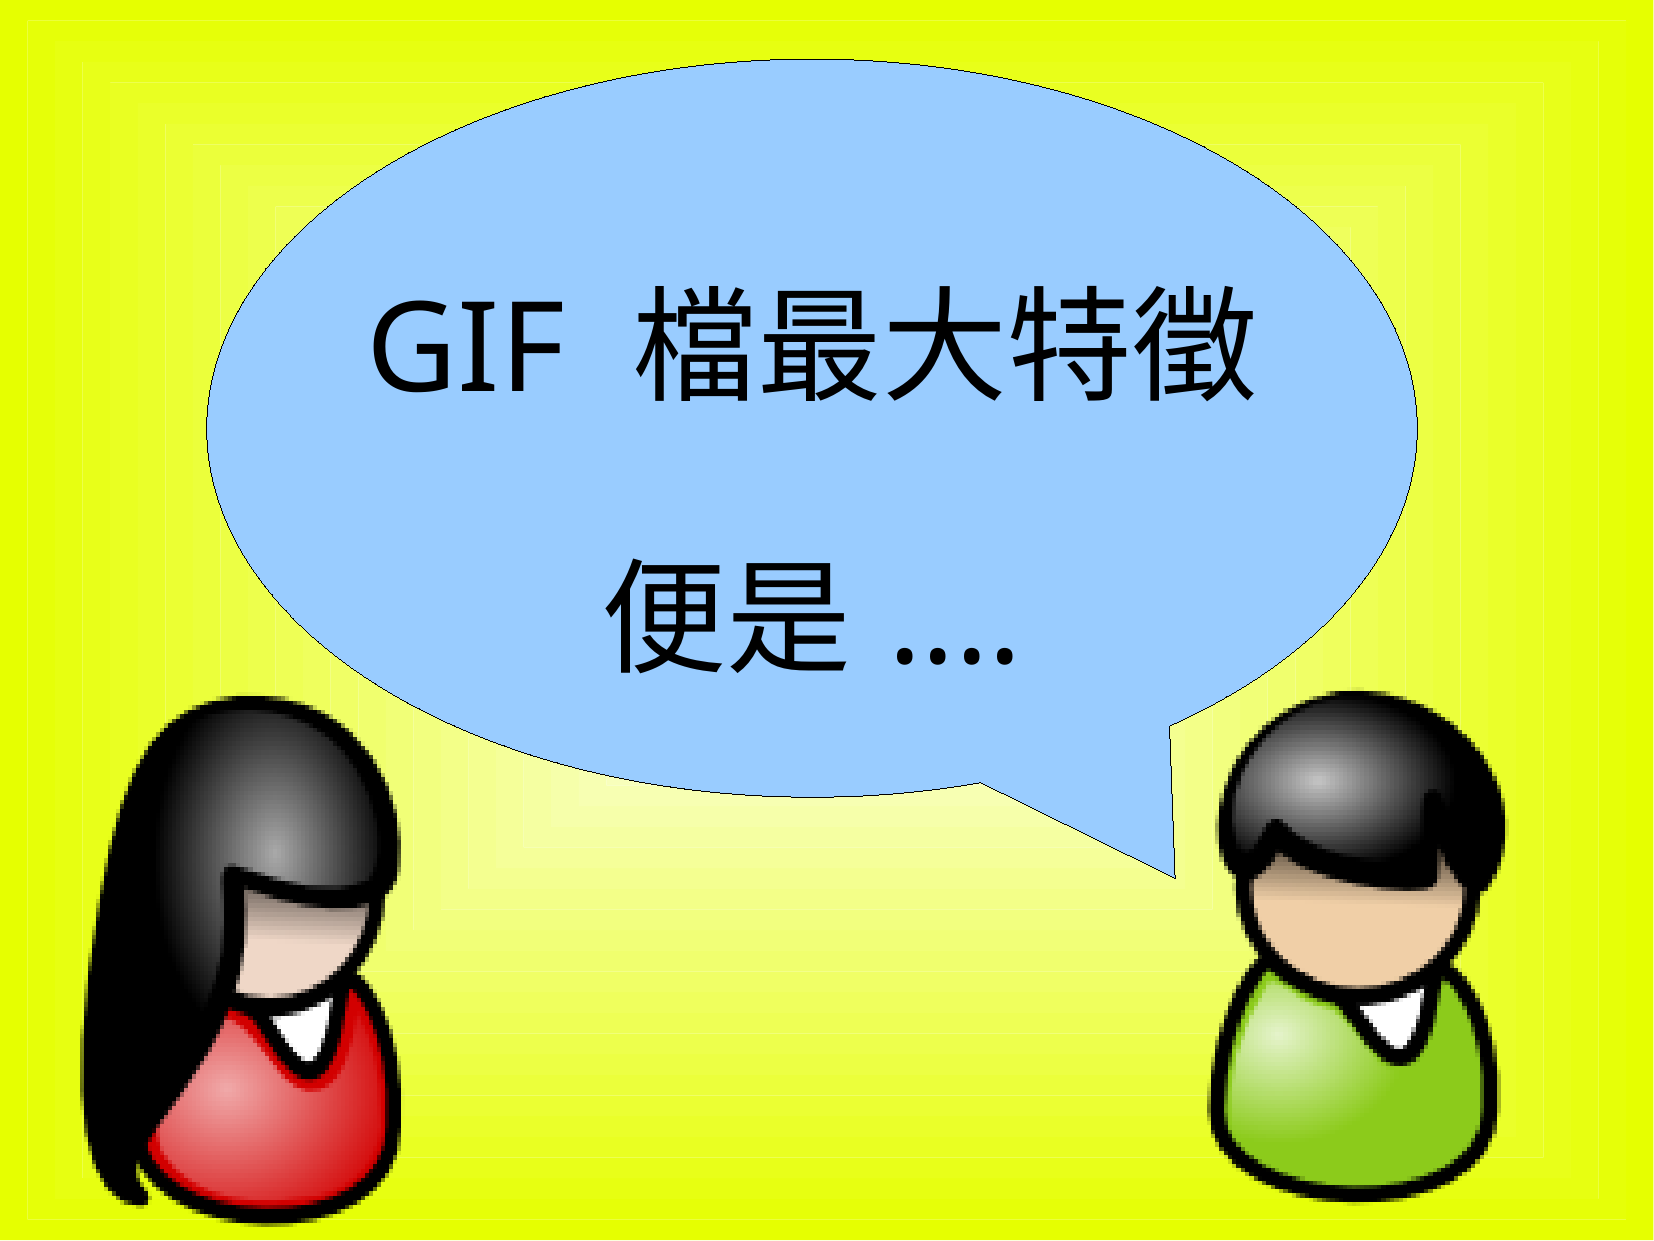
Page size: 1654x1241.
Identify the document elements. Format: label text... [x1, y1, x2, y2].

picture [0, 679, 502, 1241]
text_box GIF 檔最大特徵 便是.... [206, 59, 1418, 879]
picture [1092, 679, 1625, 1211]
